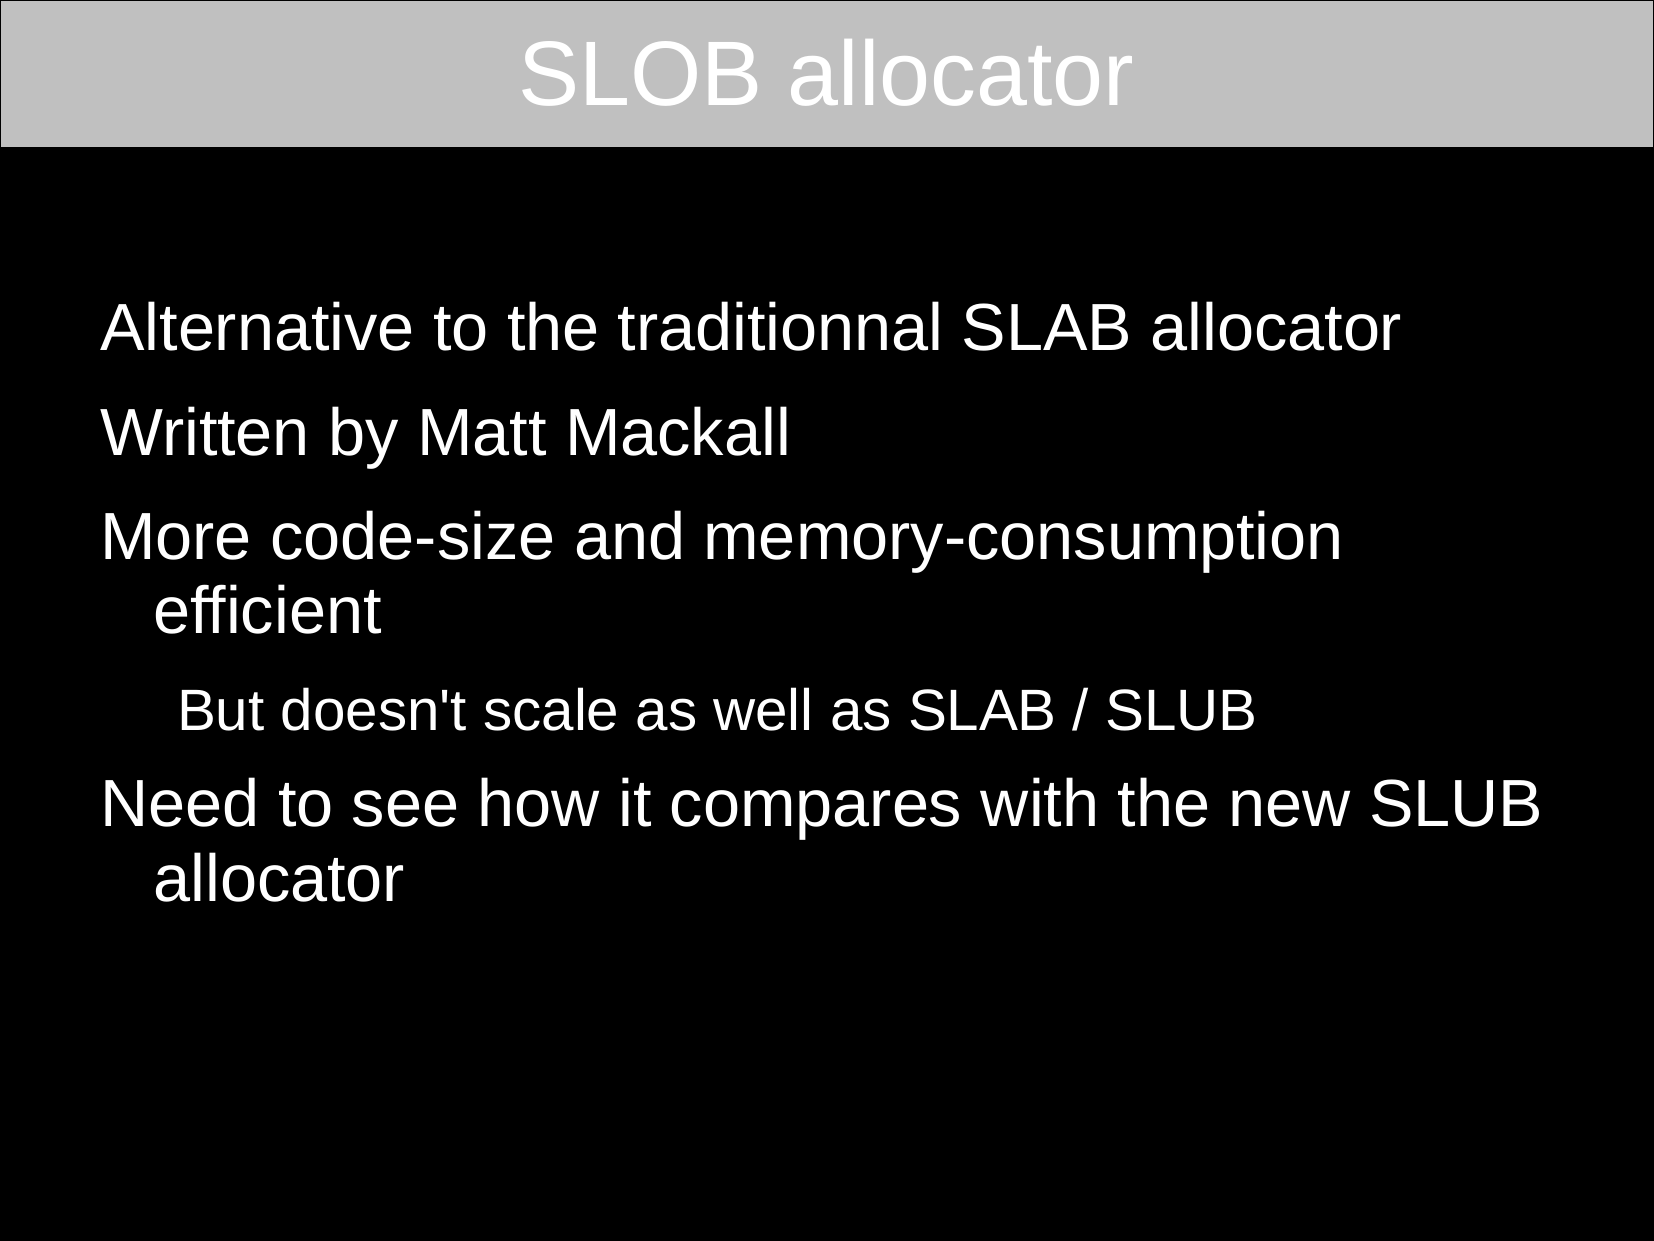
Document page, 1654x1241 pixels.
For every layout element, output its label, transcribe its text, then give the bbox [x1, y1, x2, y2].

list Alternative to the traditionnal SLAB allocator Written by Matt Mackall More code-size and memory-consumption efficient But doesn't scale as well as SLAB / SLUB Need to see how it compares with the new SLUB allocator [82, 290, 1571, 1094]
title SLOB allocator [0, 0, 1654, 148]
